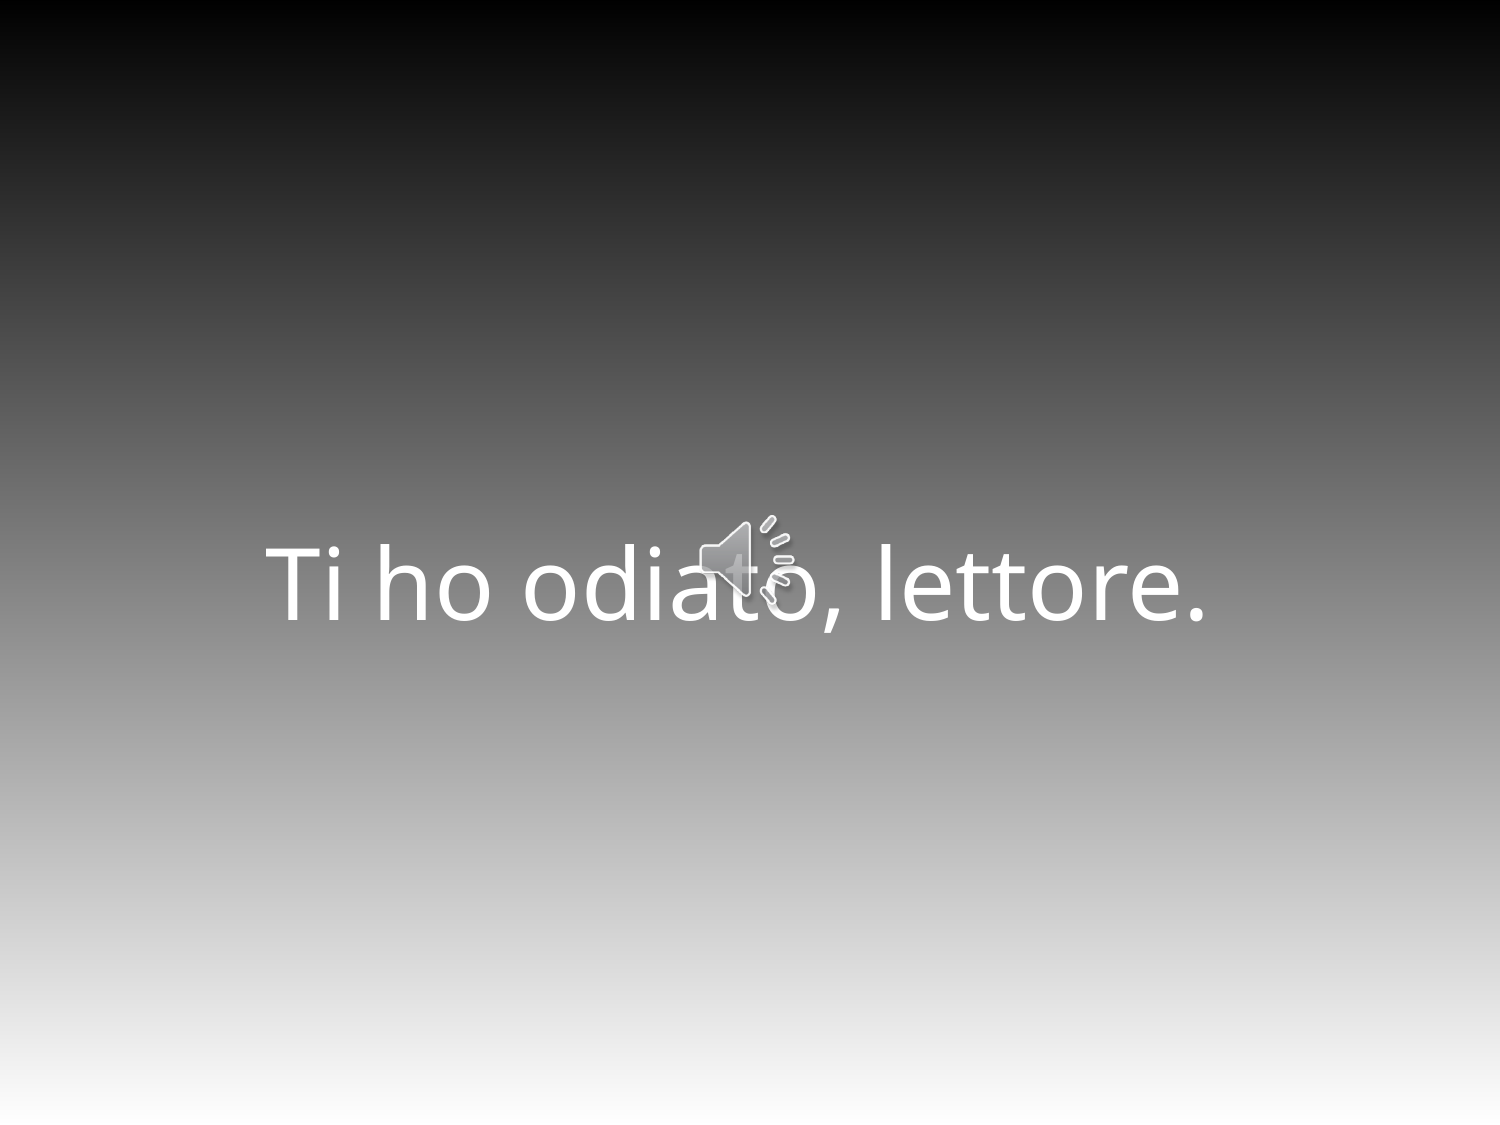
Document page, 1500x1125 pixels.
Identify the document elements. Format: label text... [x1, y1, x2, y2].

list Ti ho odiato, lettore. [76, 184, 1427, 927]
picture [699, 512, 800, 613]
